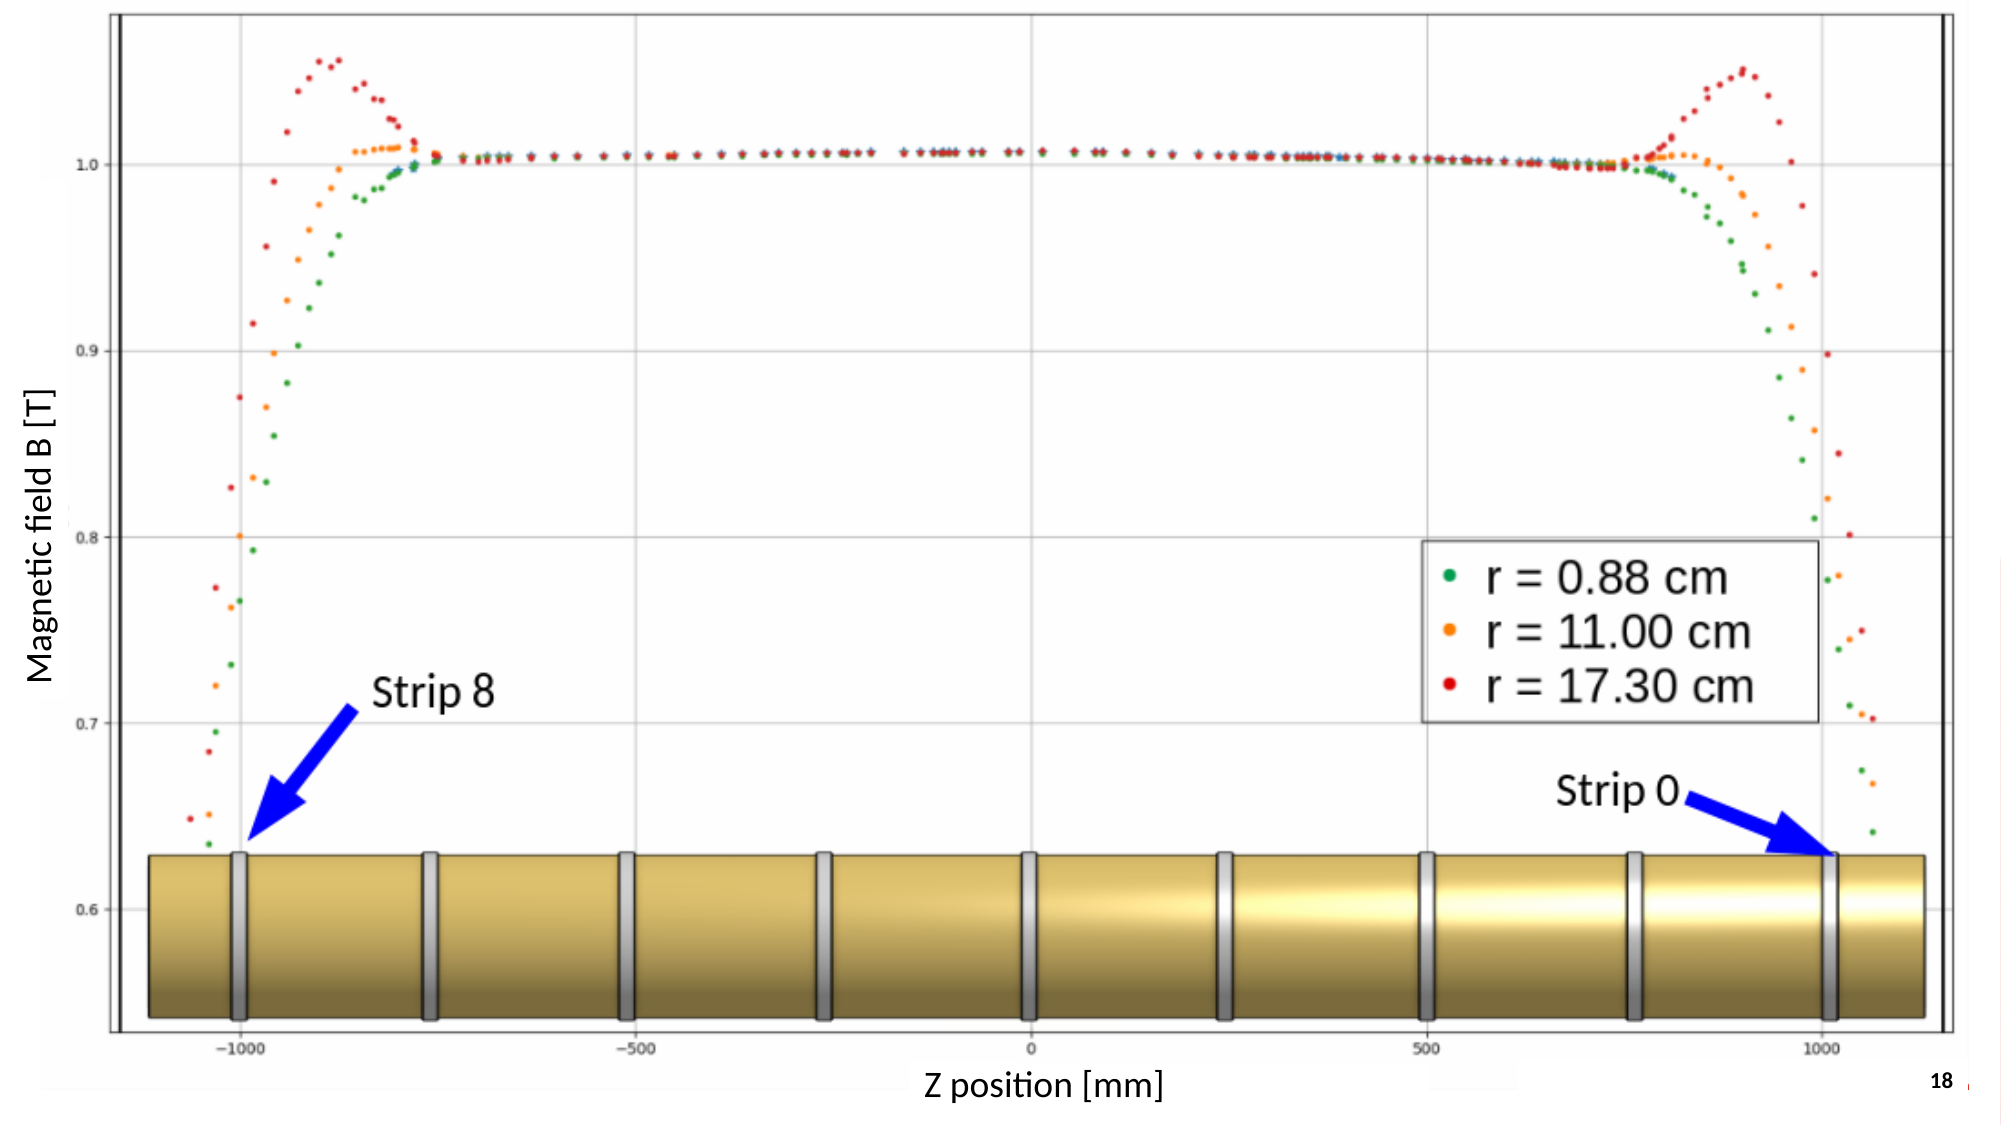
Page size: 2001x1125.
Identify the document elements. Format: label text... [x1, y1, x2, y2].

picture [0, 0, 2001, 1125]
text_box [1169, 224, 2000, 1125]
text_box Magnetic field B [T] [14, 179, 69, 700]
text_box <number> [1518, 1058, 1969, 1119]
text_box Z position [mm] [909, 1061, 1430, 1117]
